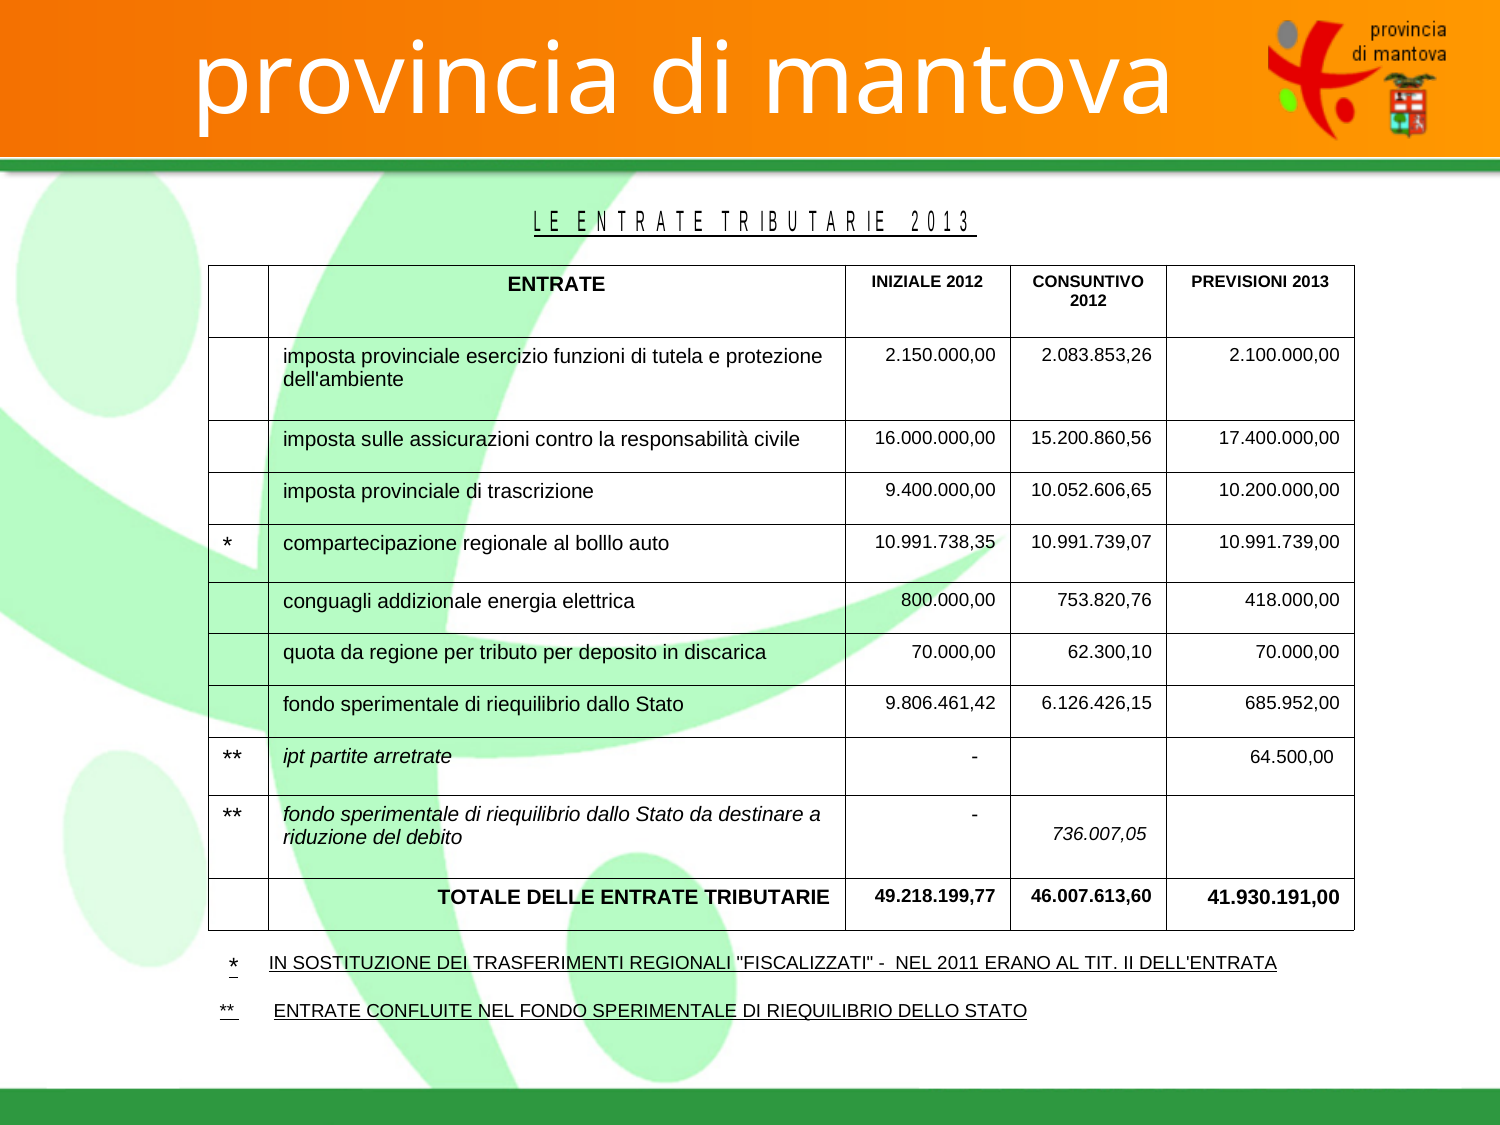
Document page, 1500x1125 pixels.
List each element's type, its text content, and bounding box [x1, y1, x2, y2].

table_cell [209, 634, 268, 685]
table_cell 9.806.461,42 [846, 686, 1010, 737]
table_cell - [846, 796, 1010, 878]
table_cell ** [209, 796, 268, 878]
table_header ENTRATE CONFLUITE NEL FONDO SPERIMENTALE DI RIEQUILIBRIO DELLO STATO [259, 993, 1256, 1032]
table_cell [1167, 796, 1354, 878]
table_cell - [846, 738, 1010, 795]
table_cell ** [209, 738, 268, 795]
table_cell 64.500,00 [1167, 738, 1354, 795]
table_cell [209, 421, 268, 472]
table_cell * [209, 525, 268, 582]
table_header * [223, 947, 263, 988]
table_cell imposta provinciale esercizio funzioni di tutela e protezione dell'ambiente [269, 338, 845, 420]
table_cell conguagli addizionale energia elettrica [269, 583, 845, 633]
table_cell [209, 583, 268, 633]
table_cell 10.991.739,00 [1167, 525, 1354, 582]
table_header INIZIALE 2012 [846, 266, 1010, 337]
table_cell quota da regione per tributo per deposito in discarica [269, 634, 845, 685]
table_cell fondo sperimentale di riequilibrio dallo Stato da destinare a riduzione del debito [269, 796, 845, 878]
table_cell fondo sperimentale di riequilibrio dallo Stato [269, 686, 845, 737]
table_cell 16.000.000,00 [846, 421, 1010, 472]
table_cell 10.200.000,00 [1167, 473, 1354, 524]
table_cell 9.400.000,00 [846, 473, 1010, 524]
table_cell 800.000,00 [846, 583, 1010, 633]
table_cell 10.991.739,07 [1011, 525, 1166, 582]
table_cell [209, 686, 268, 737]
table_cell 70.000,00 [1167, 634, 1354, 685]
table_cell TOTALE DELLE ENTRATE TRIBUTARIE [269, 879, 845, 930]
table_cell 2.083.853,26 [1011, 338, 1166, 420]
table_header [209, 266, 268, 337]
table_cell 10.052.606,65 [1011, 473, 1166, 524]
table_cell 2.150.000,00 [846, 338, 1010, 420]
table_cell [209, 473, 268, 524]
table_cell 70.000,00 [846, 634, 1010, 685]
table_cell 15.200.860,56 [1011, 421, 1166, 472]
table_header ** [205, 993, 259, 1032]
table_cell 41.930.191,00 [1167, 879, 1354, 930]
table_cell 62.300,10 [1011, 634, 1166, 685]
text_box provincia di mantova [176, 5, 1205, 142]
table_cell imposta sulle assicurazioni contro la responsabilità civile [269, 421, 845, 472]
table_cell 418.000,00 [1167, 583, 1354, 633]
table_cell 46.007.613,60 [1011, 879, 1166, 930]
table_header PREVISIONI 2013 [1167, 266, 1354, 337]
picture [0, 157, 1500, 1125]
table_cell compartecipazione regionale al bolllo auto [269, 525, 845, 582]
table_cell 685.952,00 [1167, 686, 1354, 737]
table_cell 6.126.426,15 [1011, 686, 1166, 737]
table_cell 2.100.000,00 [1167, 338, 1354, 420]
table_header IN SOSTITUZIONE DEI TRASFERIMENTI REGIONALI "FISCALIZZATI" - NEL 2011 ERANO AL TIT. II DELL'ENTRATA [263, 947, 1316, 988]
table_cell [1011, 738, 1166, 795]
table_cell ipt partite arretrate [269, 738, 845, 795]
picture [1267, 15, 1452, 142]
table_header CONSUNTIVO 2012 [1011, 266, 1166, 337]
table_cell 753.820,76 [1011, 583, 1166, 633]
table_header ENTRATE [269, 266, 845, 337]
table_cell imposta provinciale di trascrizione [269, 473, 845, 524]
table_cell [209, 879, 268, 930]
table_cell 10.991.738,35 [846, 525, 1010, 582]
table_cell 49.218.199,77 [846, 879, 1010, 930]
table_cell 736.007,05 [1011, 796, 1166, 878]
table_cell 17.400.000,00 [1167, 421, 1354, 472]
table_cell [209, 338, 268, 420]
